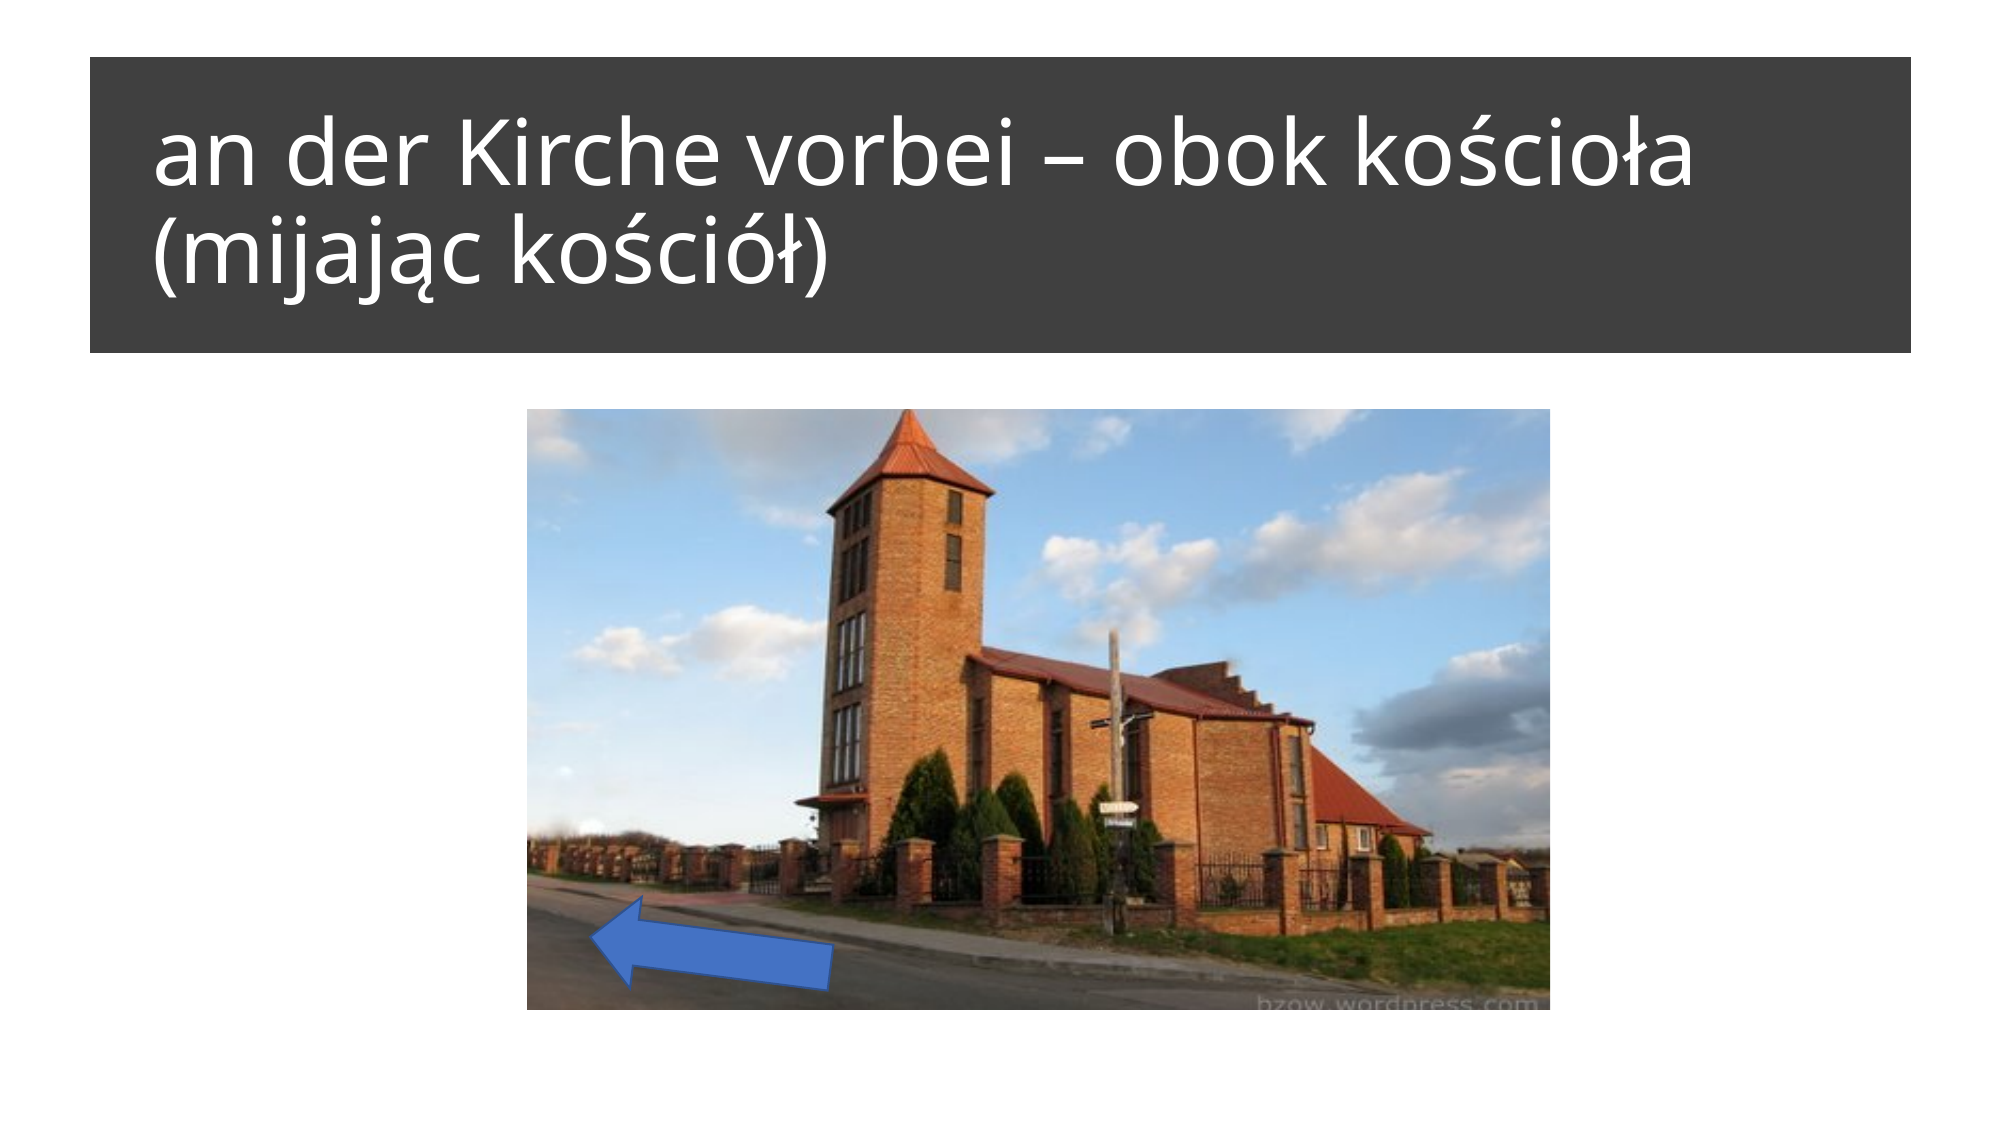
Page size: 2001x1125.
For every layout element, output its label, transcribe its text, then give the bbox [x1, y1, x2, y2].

text_box [90, 57, 1911, 353]
picture [527, 409, 1551, 1010]
title an der Kirche vorbei – obok kościoła (mijając kościół) [137, 96, 1863, 314]
text_box [590, 896, 834, 991]
